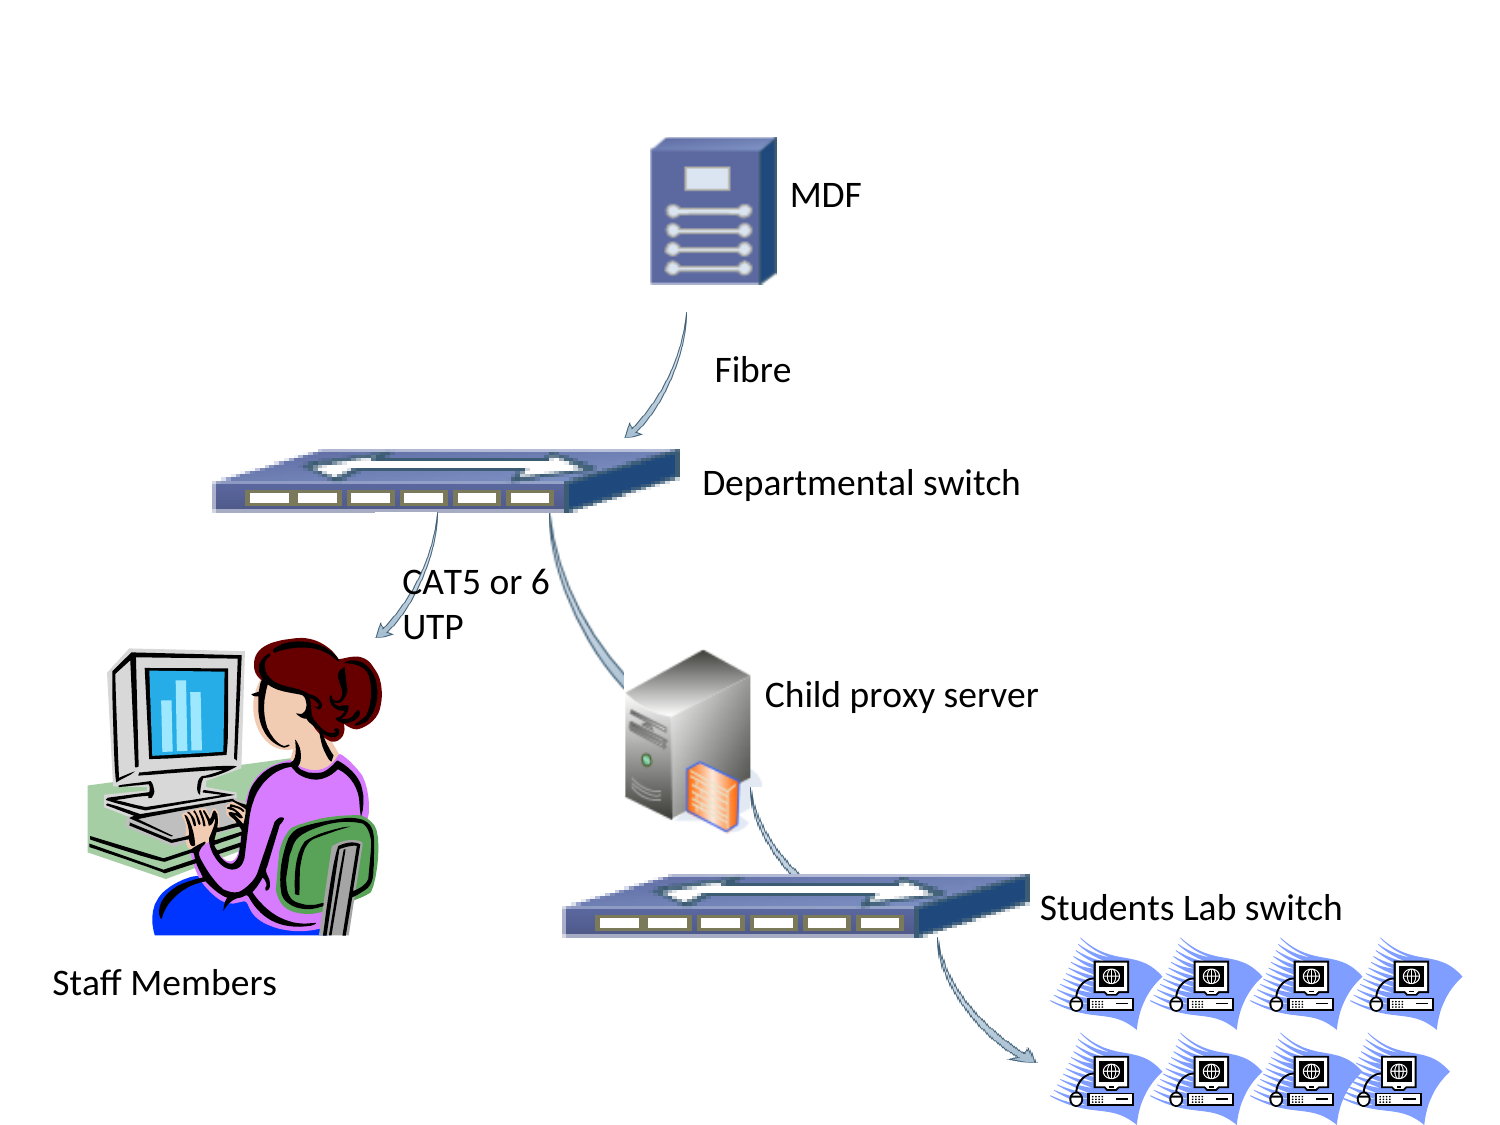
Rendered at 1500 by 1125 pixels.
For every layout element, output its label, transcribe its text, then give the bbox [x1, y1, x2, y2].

text_box MDF [774, 162, 958, 223]
text_box Students Lab switch [1024, 874, 1413, 936]
picture [1050, 937, 1463, 1030]
text_box CAT5 or 6 UTP [387, 549, 588, 656]
text_box Departmental switch [687, 449, 1088, 511]
picture [650, 137, 777, 285]
picture [624, 312, 687, 438]
picture [1050, 1032, 1450, 1125]
text_box Staff Members [37, 949, 438, 1011]
picture [87, 449, 1038, 1063]
text_box Fibre [699, 337, 901, 398]
text_box Child proxy server [749, 662, 1150, 723]
